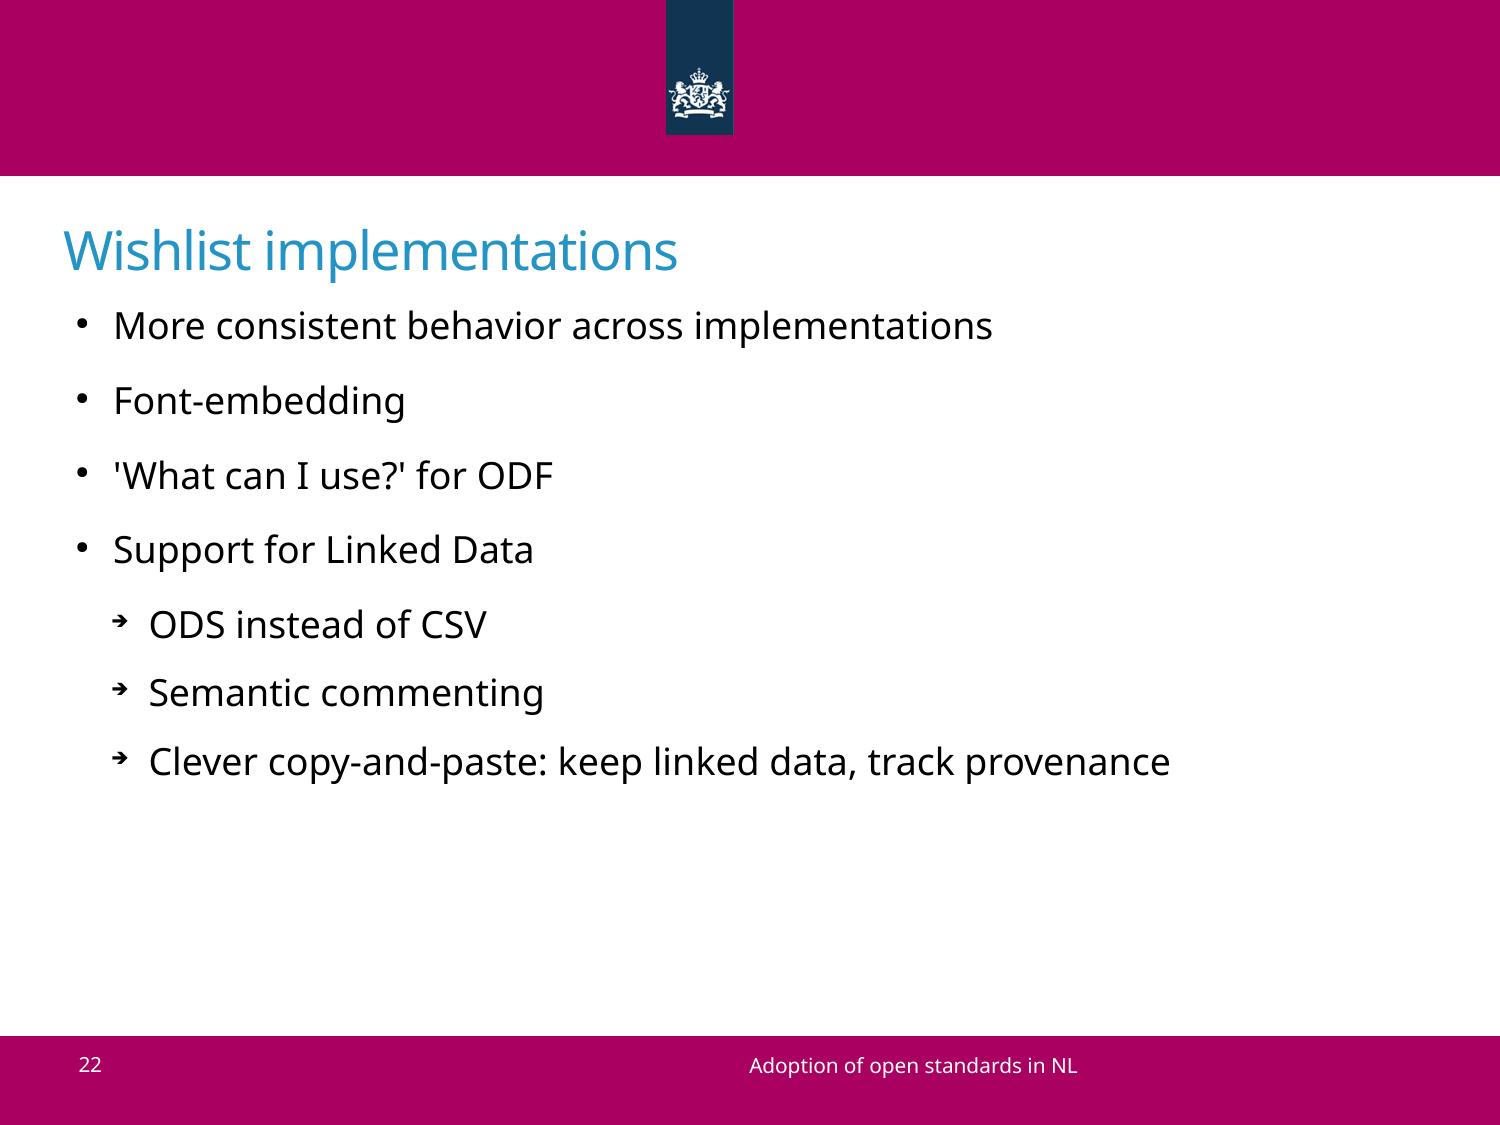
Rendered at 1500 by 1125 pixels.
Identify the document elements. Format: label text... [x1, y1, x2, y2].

text_box Adoption of open standards in NL [734, 1044, 1418, 1092]
text_box <number> [63, 1043, 181, 1104]
title Wishlist implementations [48, 202, 1336, 297]
list More consistent behavior across implementations Font-embedding 'What can I use?' for ODF Support for Linked Data ODS instead of CSV Semantic commenting Clever copy-and-paste: keep linked data, track provenance [60, 295, 1350, 851]
picture [666, 0, 734, 135]
